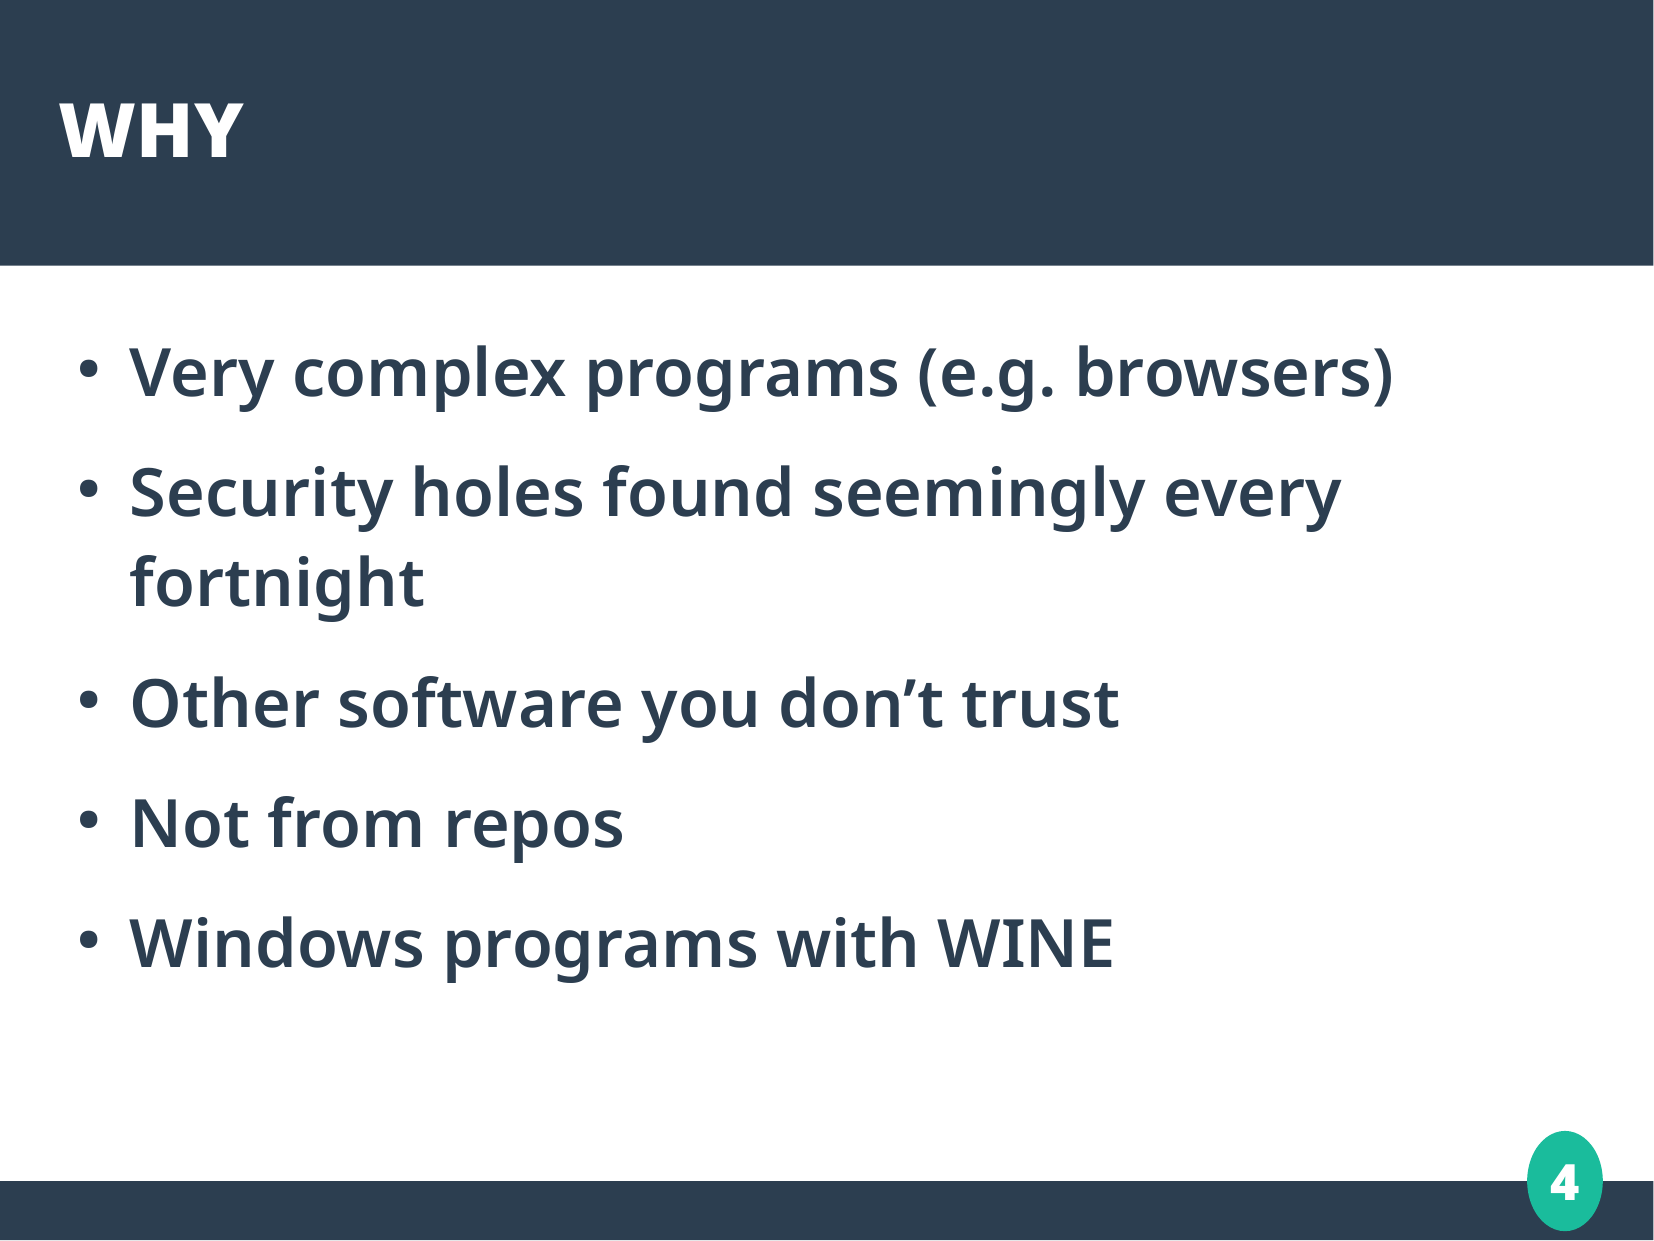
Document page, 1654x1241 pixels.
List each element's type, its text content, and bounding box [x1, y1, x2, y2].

title WHY [59, 49, 1595, 207]
list Very complex programs (e.g. browsers) Security holes found seemingly every fortnight Other software you don’t trust Not from repos Windows programs with WINE [59, 324, 1595, 1152]
